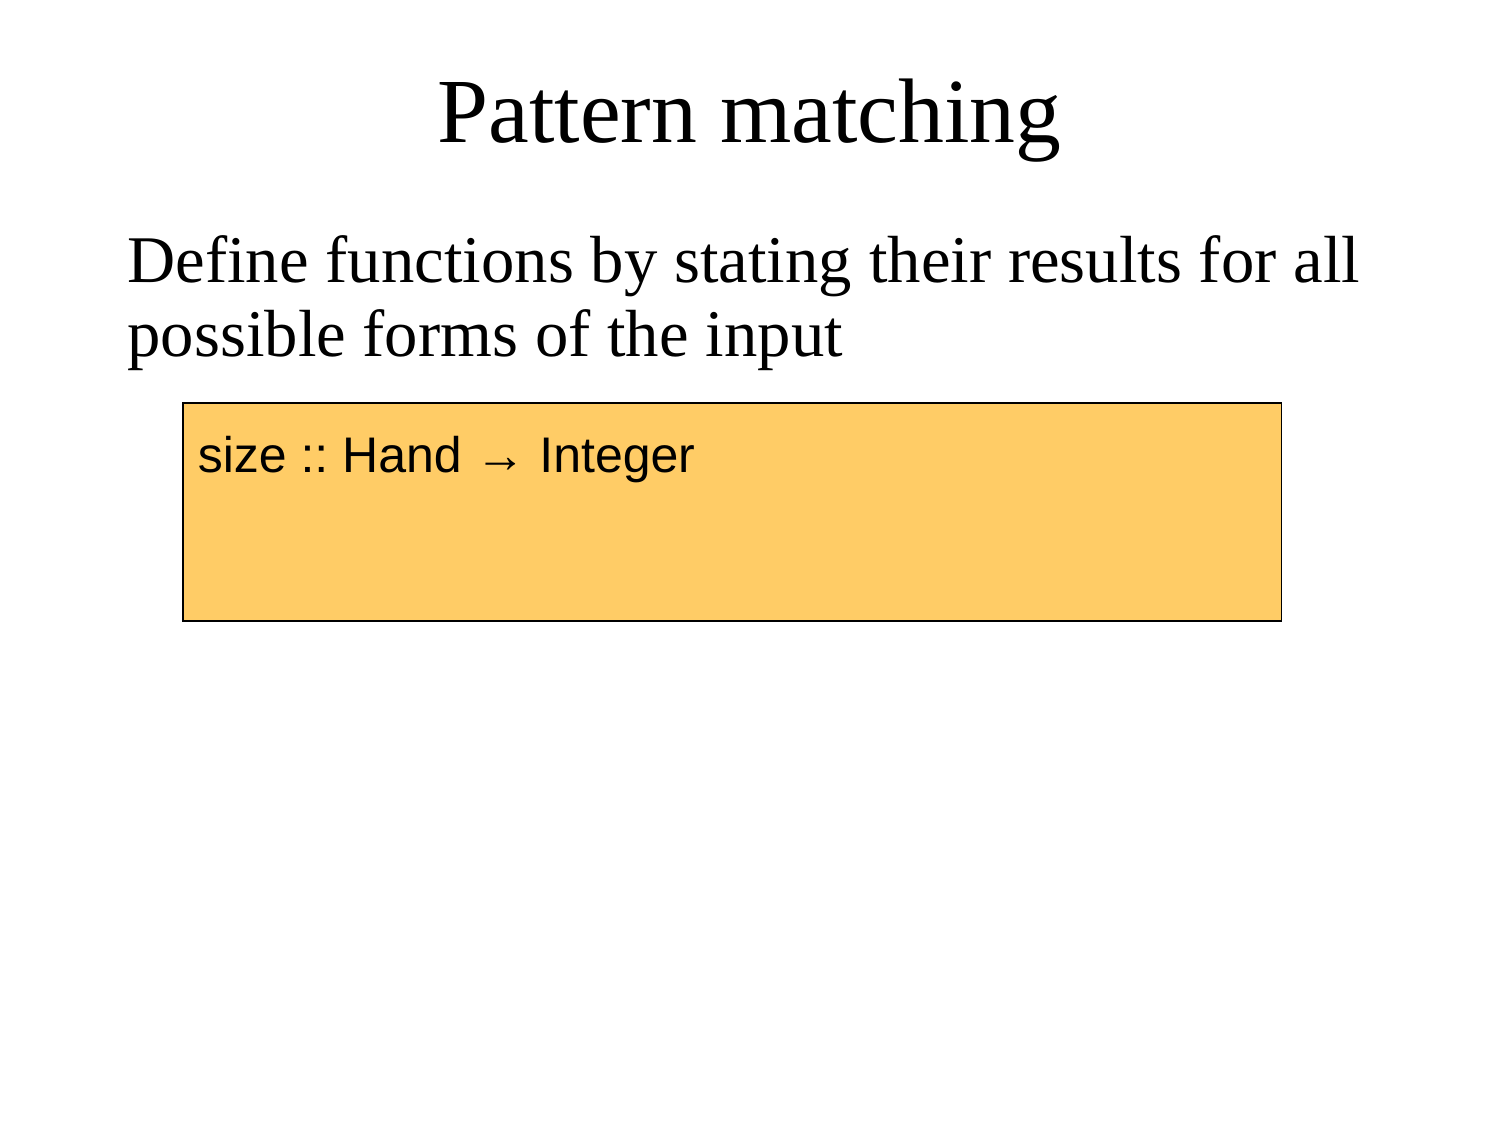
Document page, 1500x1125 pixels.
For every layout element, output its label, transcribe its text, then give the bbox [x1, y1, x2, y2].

text_box size :: Hand → Integer [183, 402, 1282, 622]
title Pattern matching [112, 17, 1388, 205]
list Define functions by stating their results for all possible forms of the input [112, 214, 1388, 515]
